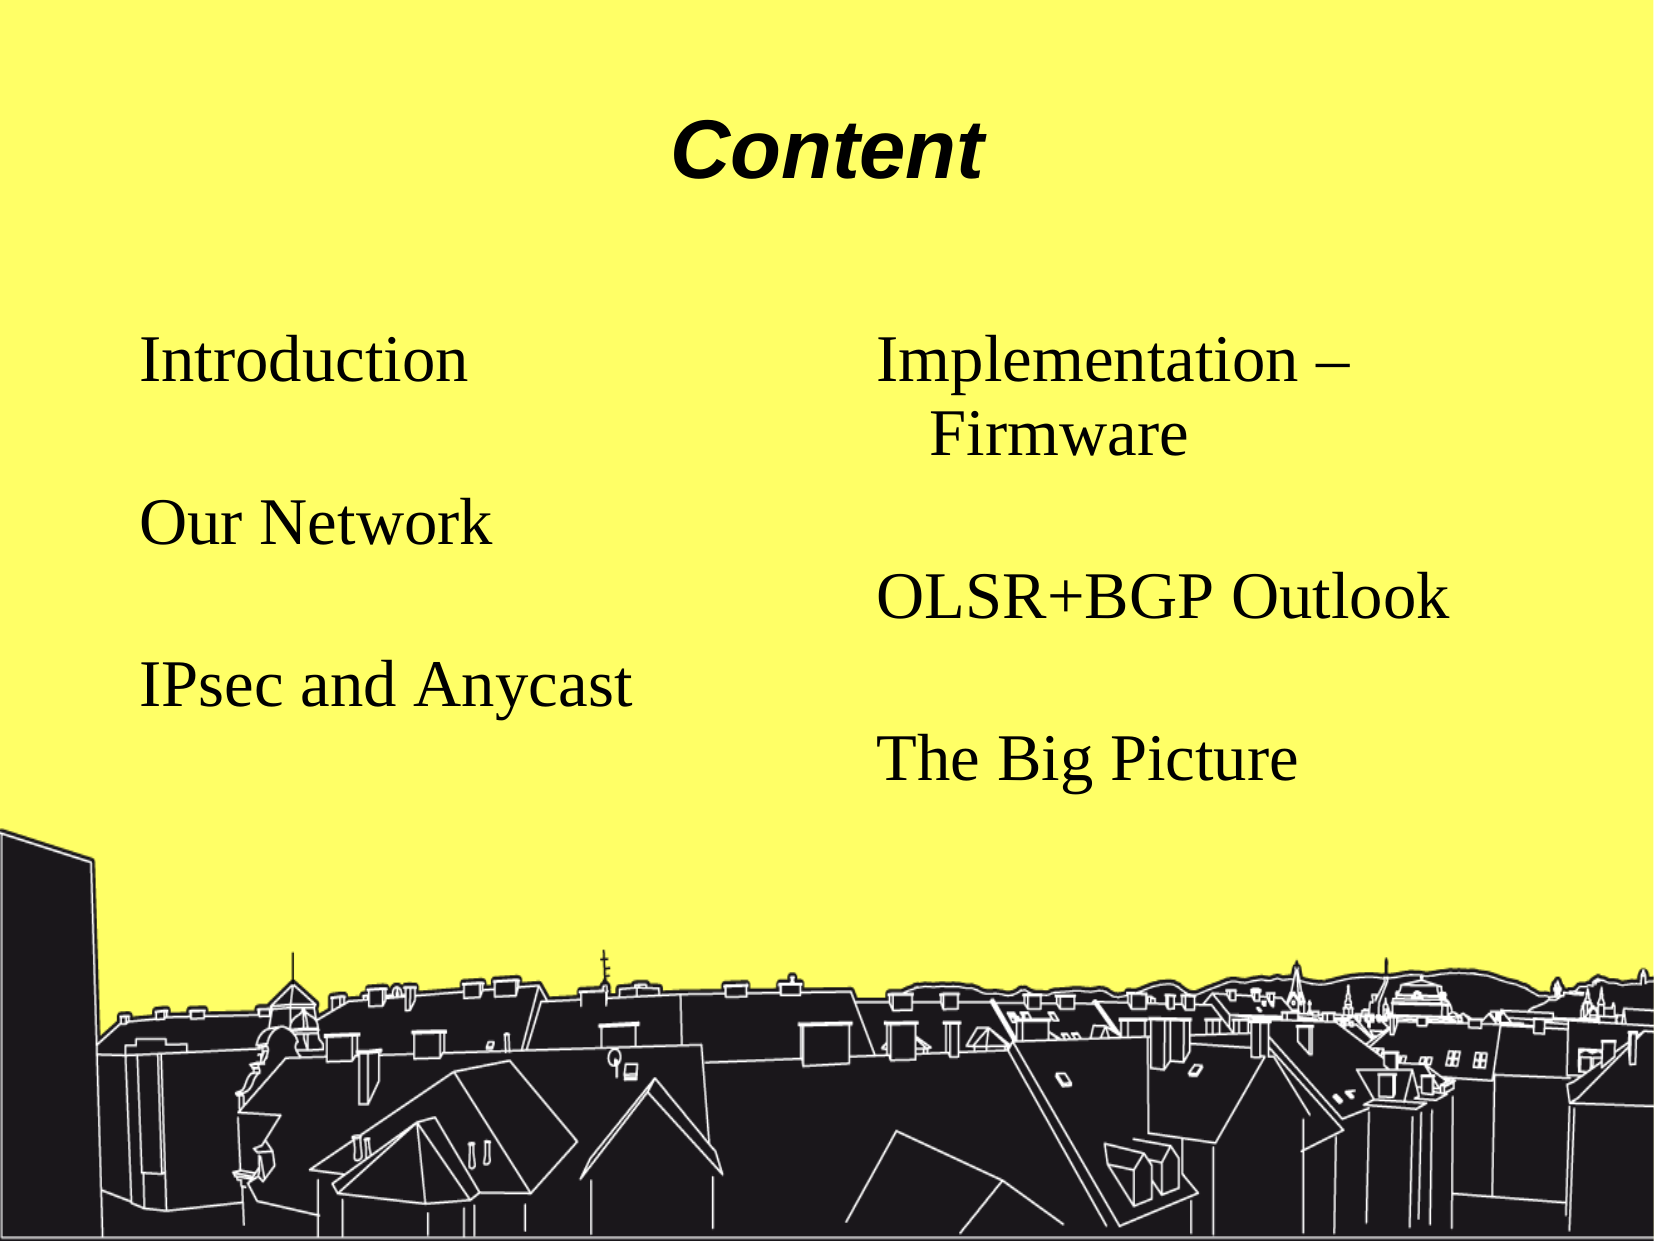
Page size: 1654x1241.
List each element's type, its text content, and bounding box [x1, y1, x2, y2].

picture [0, 827, 1654, 1241]
list Implementation – Firmware OLSR+BGP Outlook The Big Picture [858, 322, 1562, 1118]
title Content [121, 46, 1534, 254]
list Introduction Our Network IPsec and Anycast [121, 322, 824, 1133]
